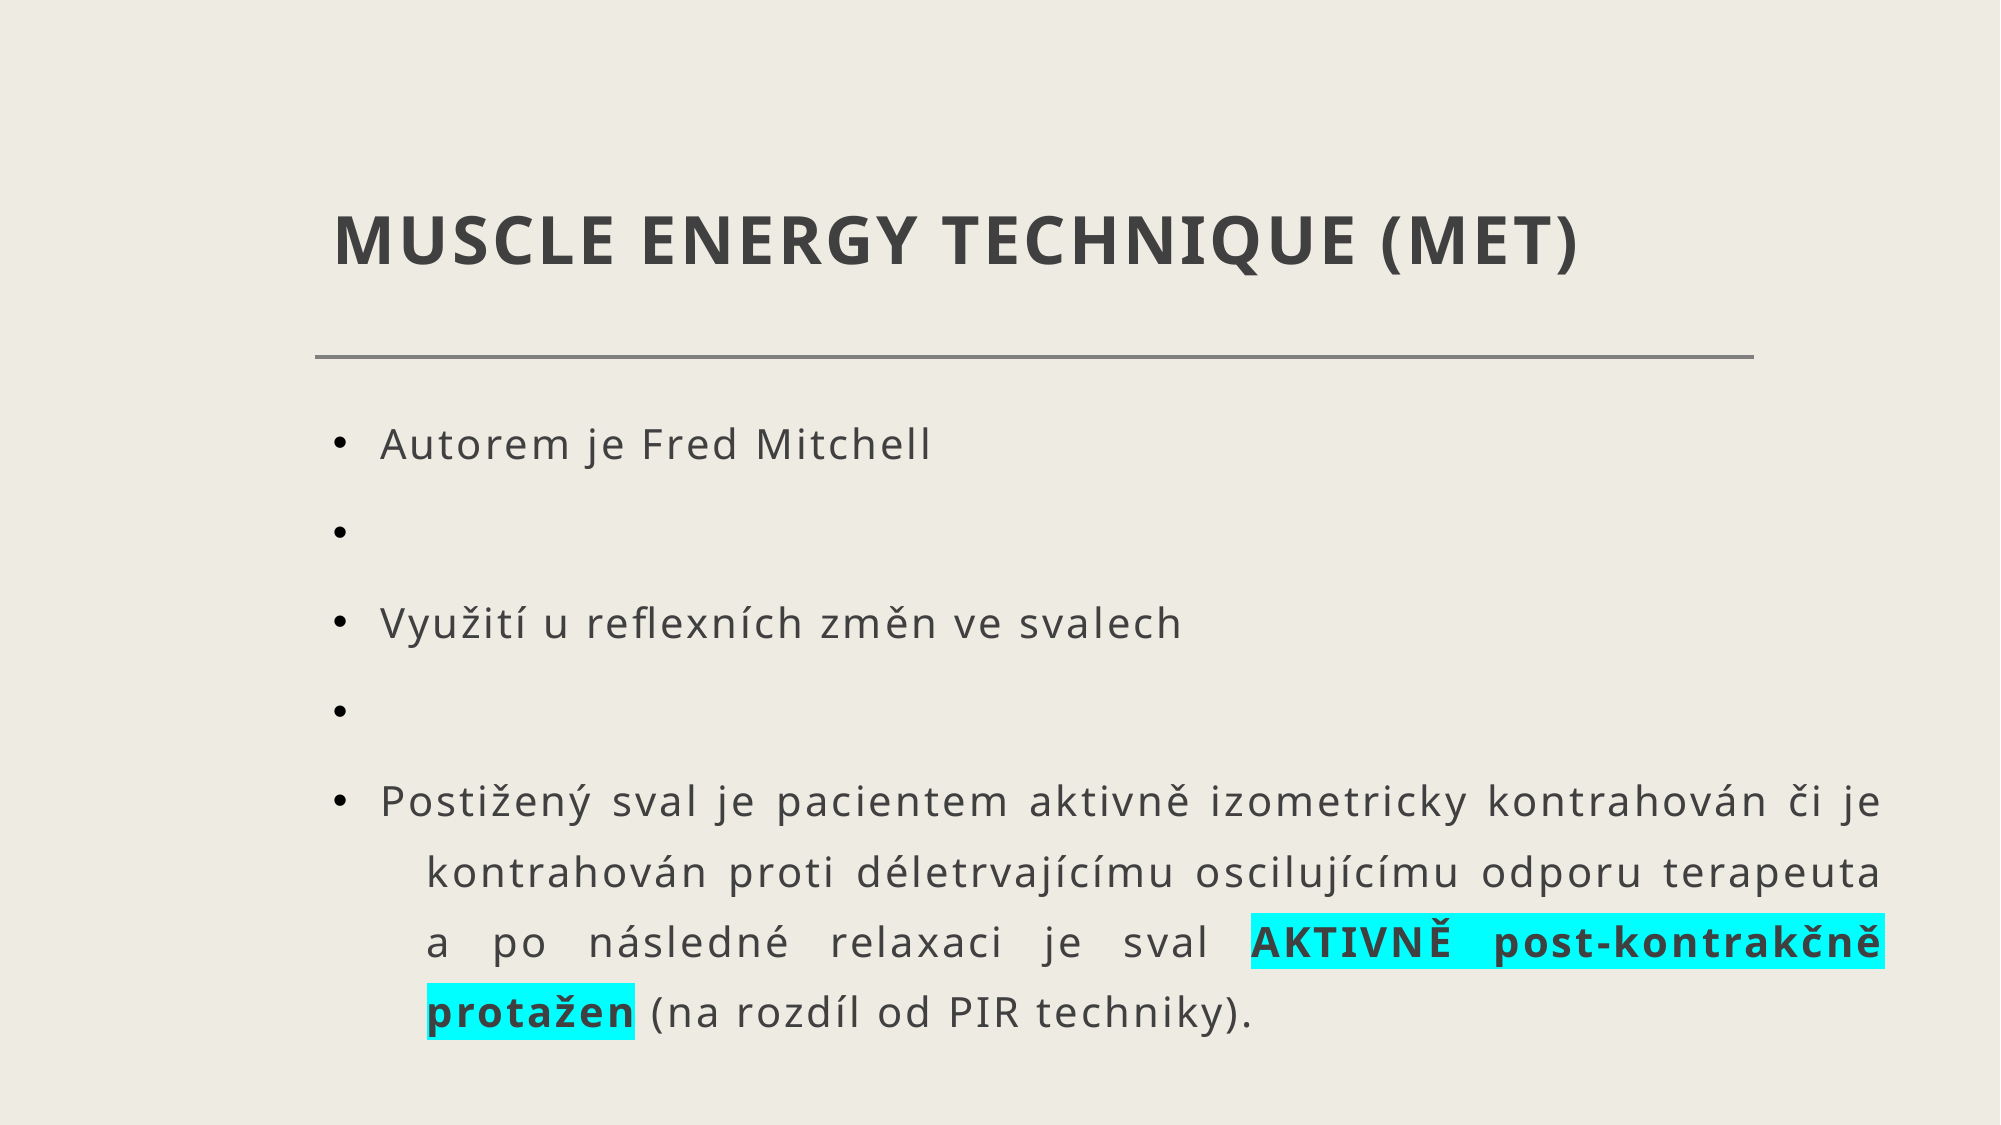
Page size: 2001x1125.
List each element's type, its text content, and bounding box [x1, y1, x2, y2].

title MUSCLE ENERGY TECHNIQUE (MET) [315, 72, 1754, 294]
list Autorem je Fred Mitchell Využití u reflexních změn ve svalech Postižený sval je pacientem aktivně izometricky kontrahován či je kontrahován proti déletrvajícímu oscilujícímu odporu terapeuta a po následné relaxaci je sval AKTIVNĚ post-kontrakčně protažen (na rozdíl od PIR techniky). [315, 379, 1904, 1109]
